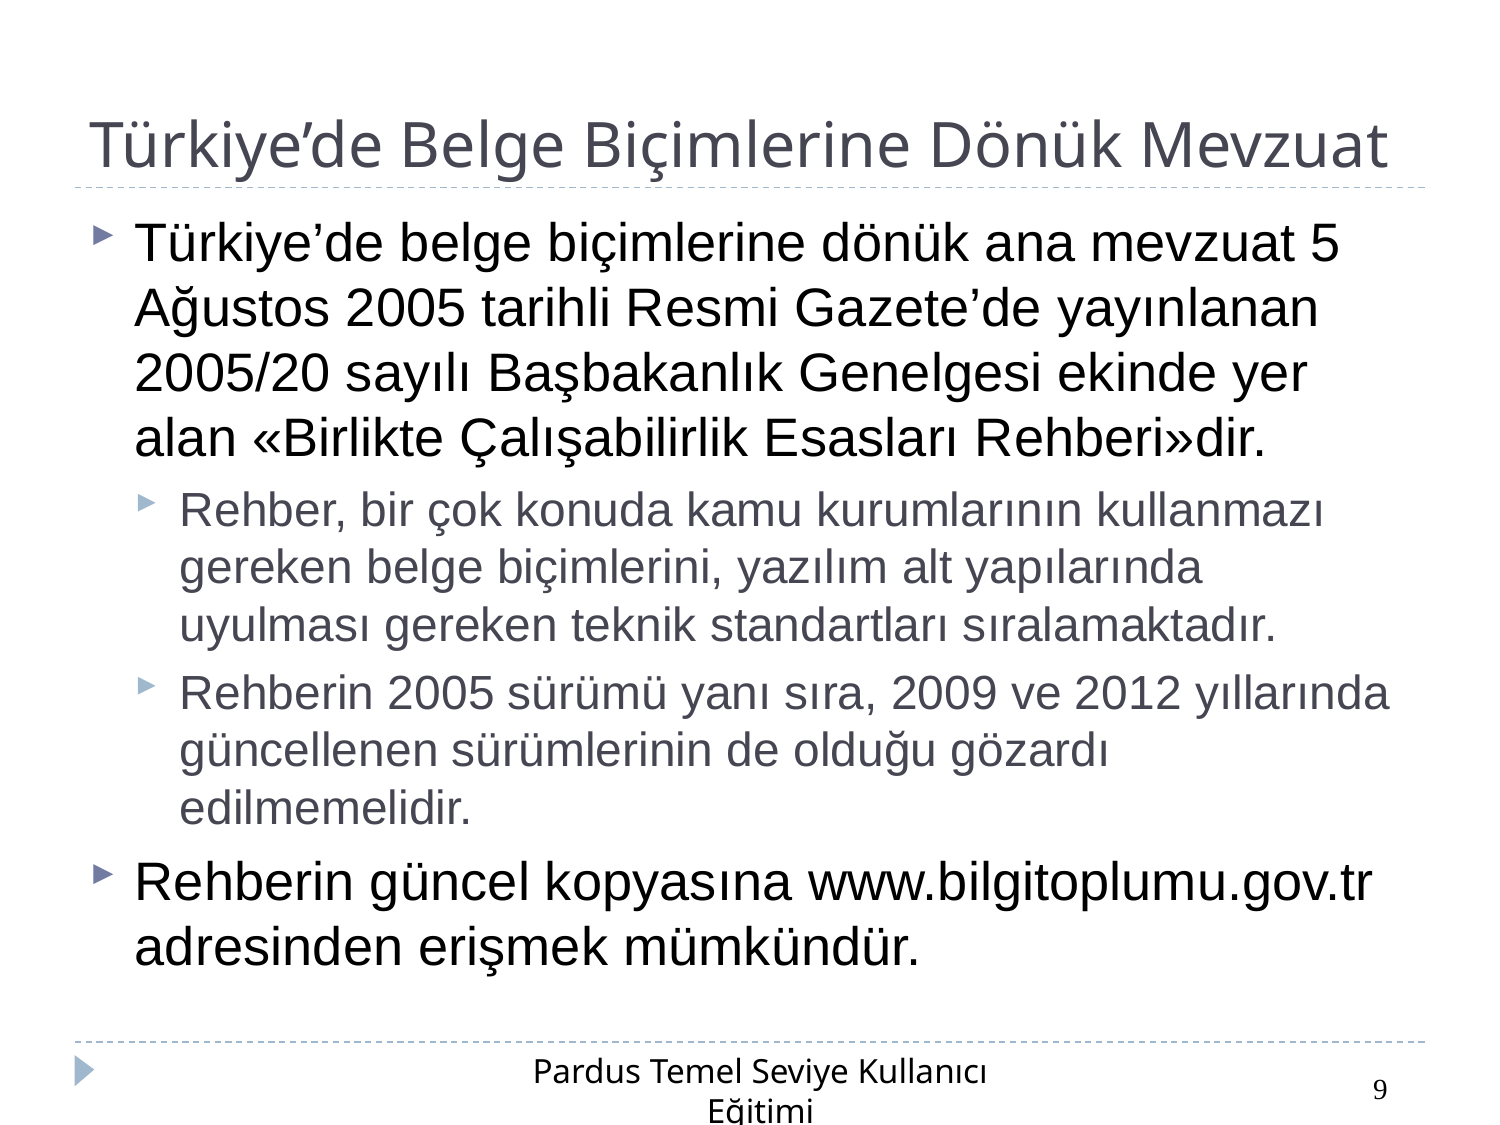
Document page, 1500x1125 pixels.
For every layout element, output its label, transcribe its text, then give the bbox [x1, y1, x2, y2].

title Türkiye’de Belge Biçimlerine Dönük Mevzuat [75, 24, 1425, 188]
list Türkiye’de belge biçimlerine dönük ana mevzuat 5 Ağustos 2005 tarihli Resmi Gazete’de yayınlanan 2005/20 sayılı Başbakanlık Genelgesi ekinde yer alan «Birlikte Çalışabilirlik Esasları Rehberi»dir. Rehber, bir çok konuda kamu kurumlarının kullanmazı gereken belge biçimlerini, yazılım alt yapılarında uyulması gereken teknik standartları sıralamaktadır. Rehberin 2005 sürümü yanı sıra, 2009 ve 2012 yıllarında güncellenen sürümlerinin de olduğu gözardı edilmemelidir. Rehberin güncel kopyasına www.bilgitoplumu.gov.tr adresinden erişmek mümkündür. [75, 200, 1425, 1010]
